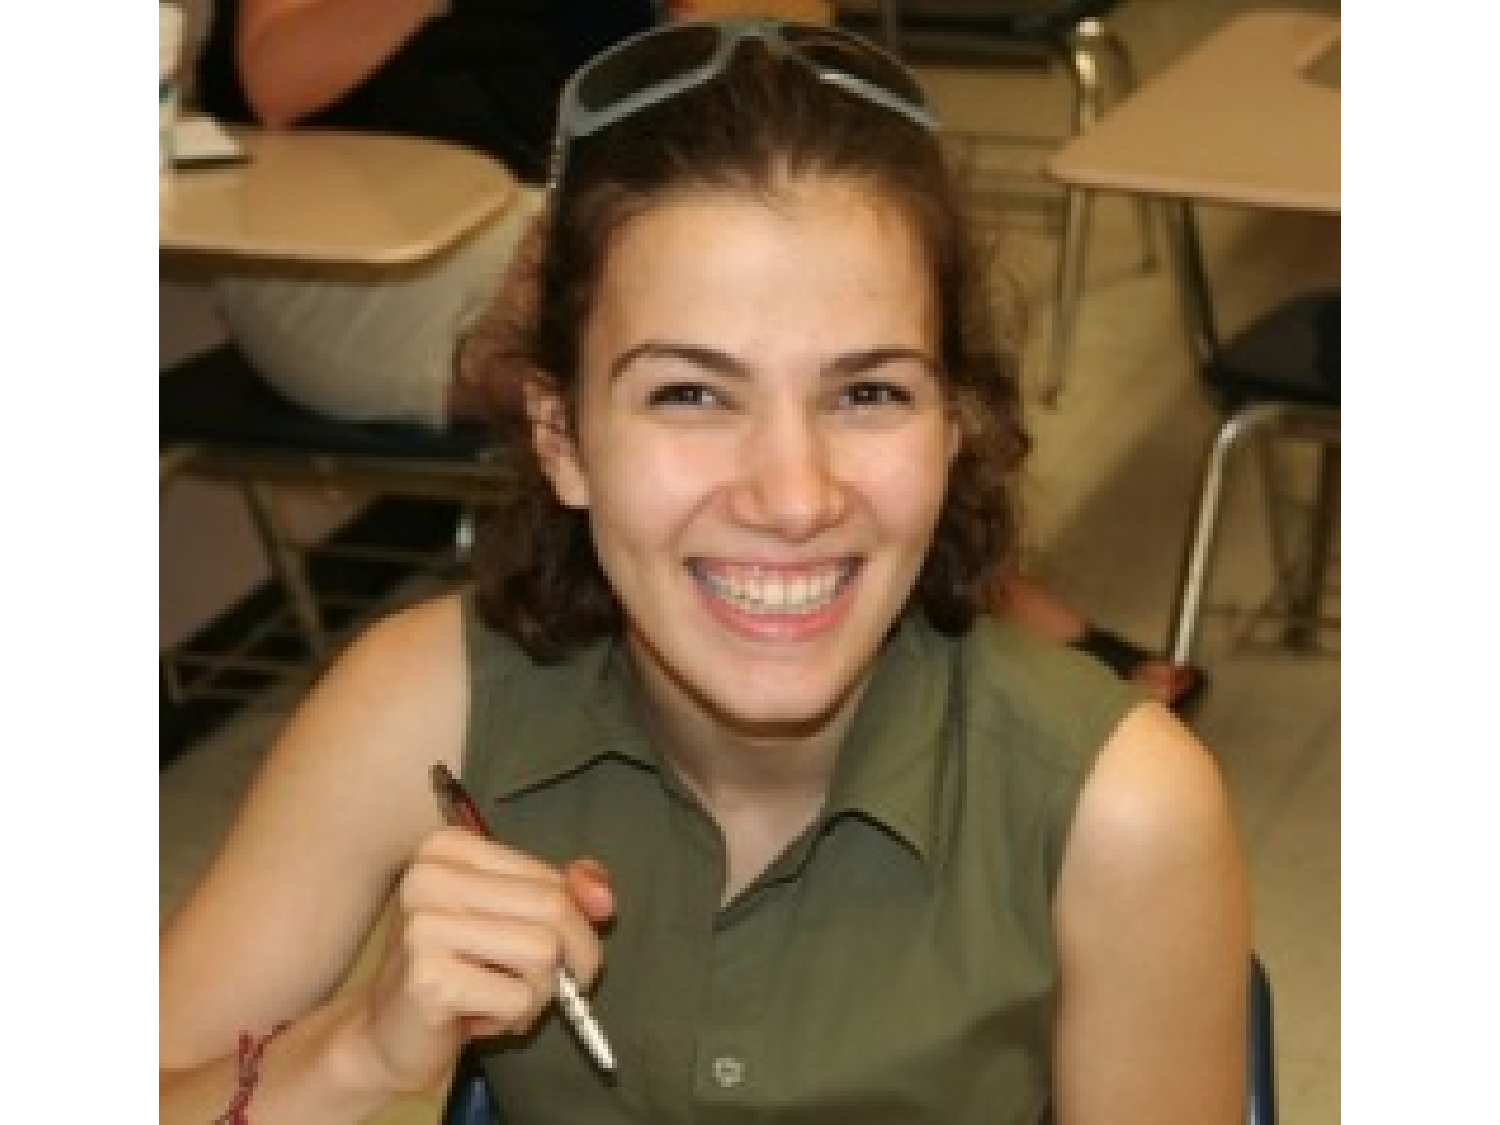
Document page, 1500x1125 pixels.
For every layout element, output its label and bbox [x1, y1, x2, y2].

picture [159, 0, 1341, 1125]
